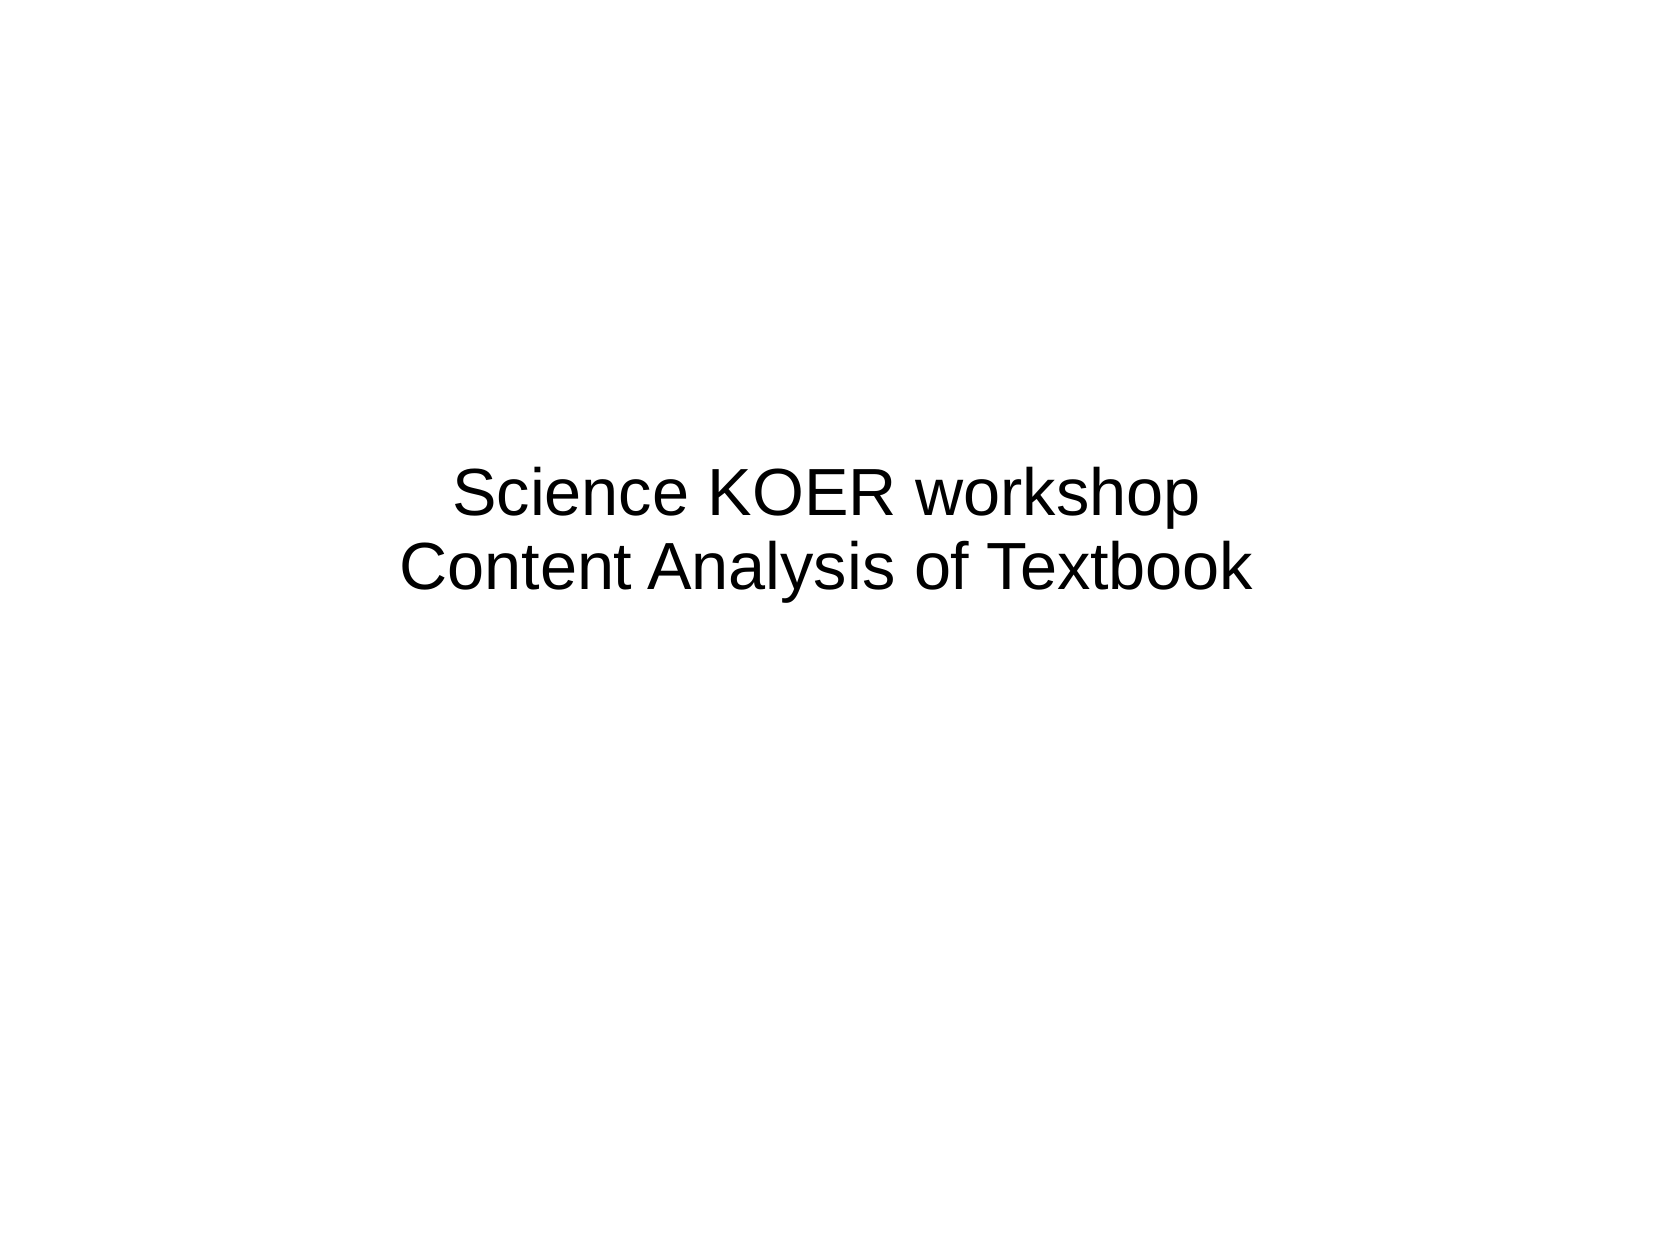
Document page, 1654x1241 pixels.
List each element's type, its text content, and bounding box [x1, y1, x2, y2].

subtitle Science KOER workshop Content Analysis of Textbook [82, 49, 1571, 1010]
